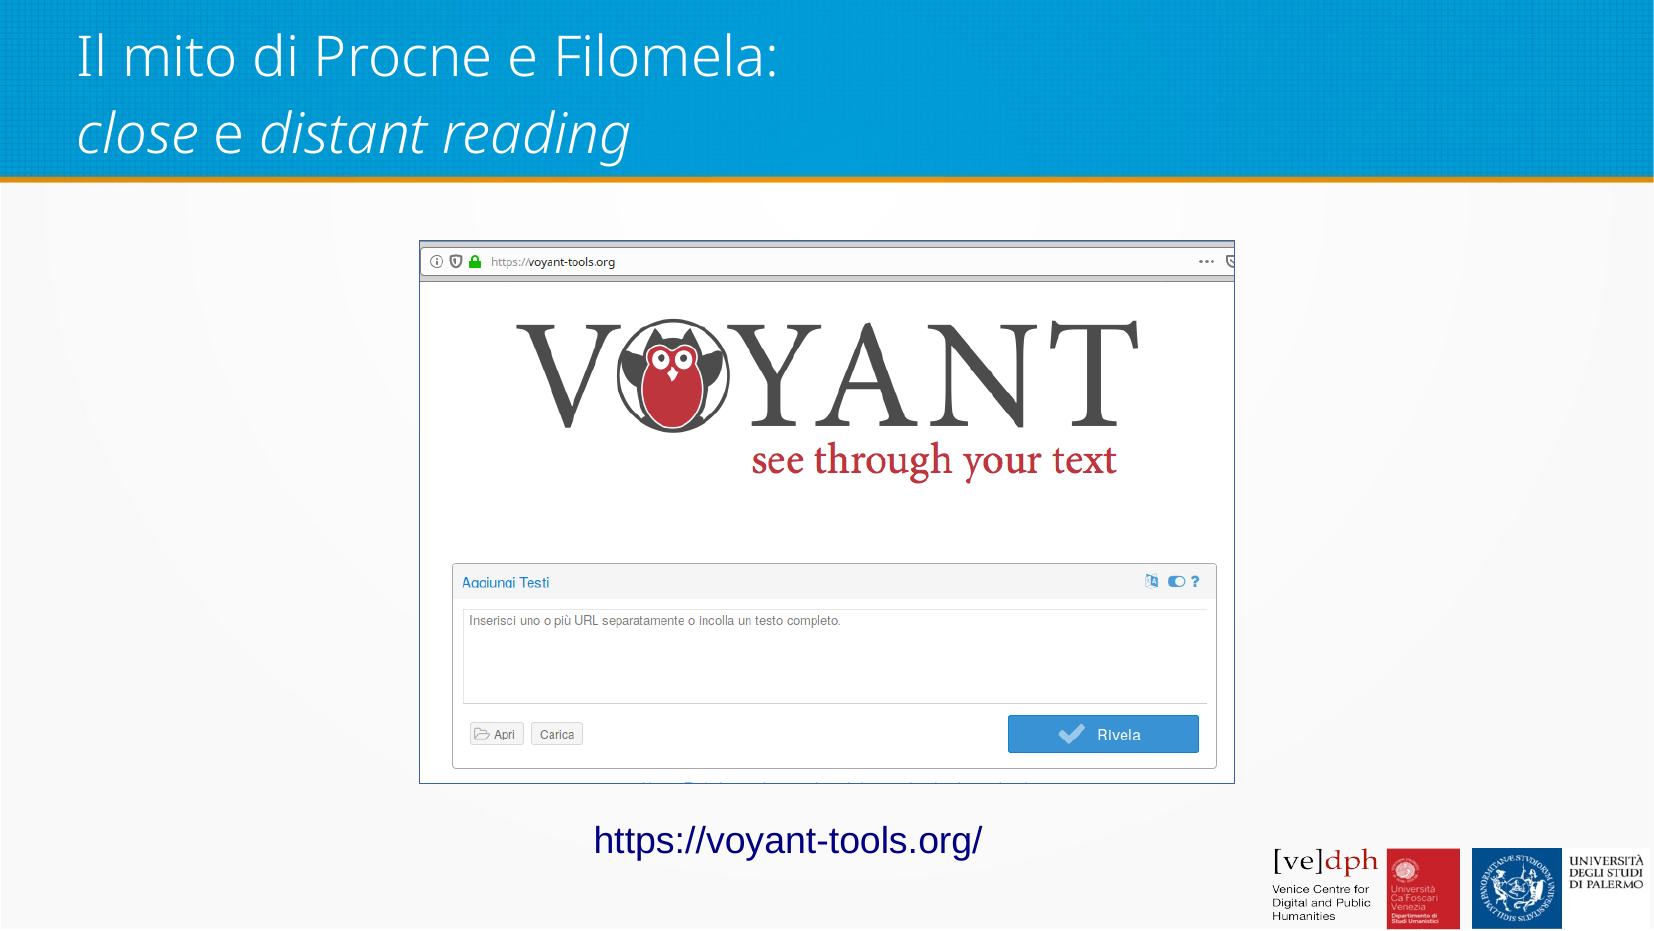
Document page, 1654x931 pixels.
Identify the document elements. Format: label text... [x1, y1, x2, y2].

text_box https://voyant-tools.org/ [578, 812, 1075, 871]
picture [0, 175, 1654, 931]
title Il mito di Procne e Filomela: close e distant reading [76, 14, 1565, 171]
